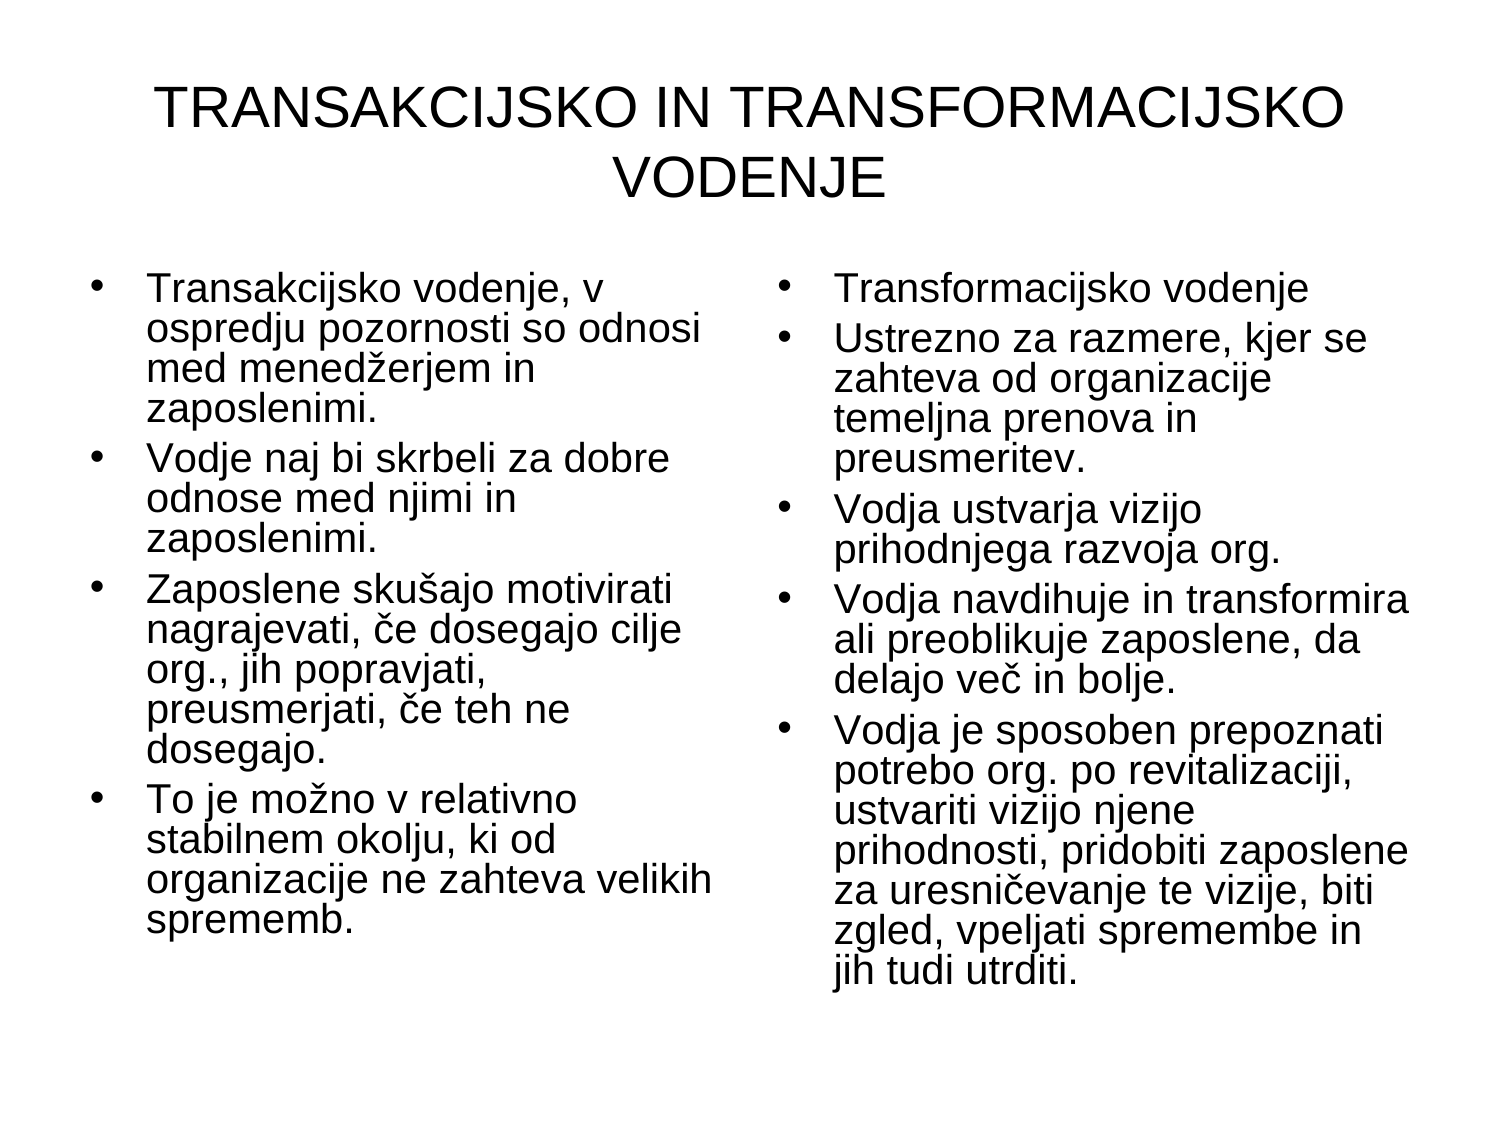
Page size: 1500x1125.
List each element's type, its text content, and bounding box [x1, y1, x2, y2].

list Transakcijsko vodenje, v ospredju pozornosti so odnosi med menedžerjem in zaposlenimi. Vodje naj bi skrbeli za dobre odnose med njimi in zaposlenimi. Zaposlene skušajo motivirati nagrajevati, če dosegajo cilje org., jih popravjati, preusmerjati, če teh ne dosegajo. To je možno v relativno stabilnem okolju, ki od organizacije ne zahteva velikih sprememb. [75, 262, 738, 1006]
list Transformacijsko vodenje Ustrezno za razmere, kjer se zahteva od organizacije temeljna prenova in preusmeritev. Vodja ustvarja vizijo prihodnjega razvoja org. Vodja navdihuje in transformira ali preoblikuje zaposlene, da delajo več in bolje. Vodja je sposoben prepoznati potrebo org. po revitalizaciji, ustvariti vizijo njene prihodnosti, pridobiti zaposlene za uresničevanje te vizije, biti zgled, vpeljati spremembe in jih tudi utrditi. [762, 262, 1426, 1006]
title TRANSAKCIJSKO IN TRANSFORMACIJSKO VODENJE [75, 45, 1426, 233]
